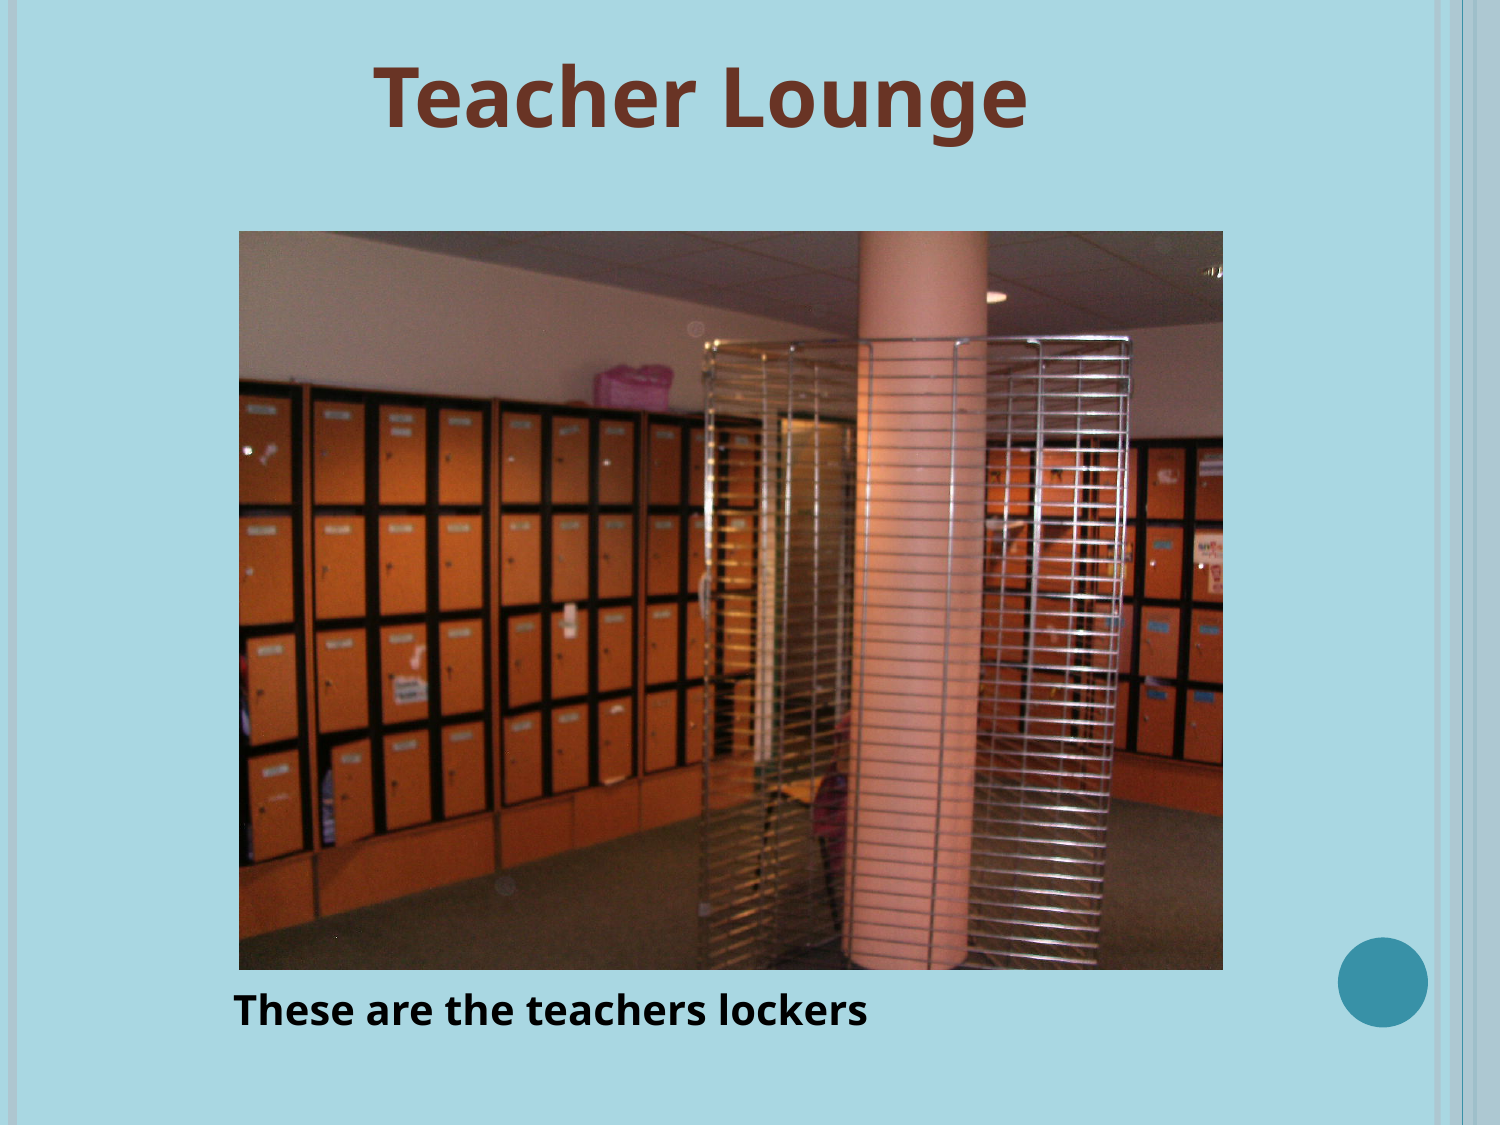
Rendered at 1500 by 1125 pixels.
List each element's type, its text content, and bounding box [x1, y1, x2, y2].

picture [239, 231, 1223, 970]
title Teacher Lounge [88, 0, 1314, 188]
text_box These are the teachers lockers [218, 975, 1235, 1042]
